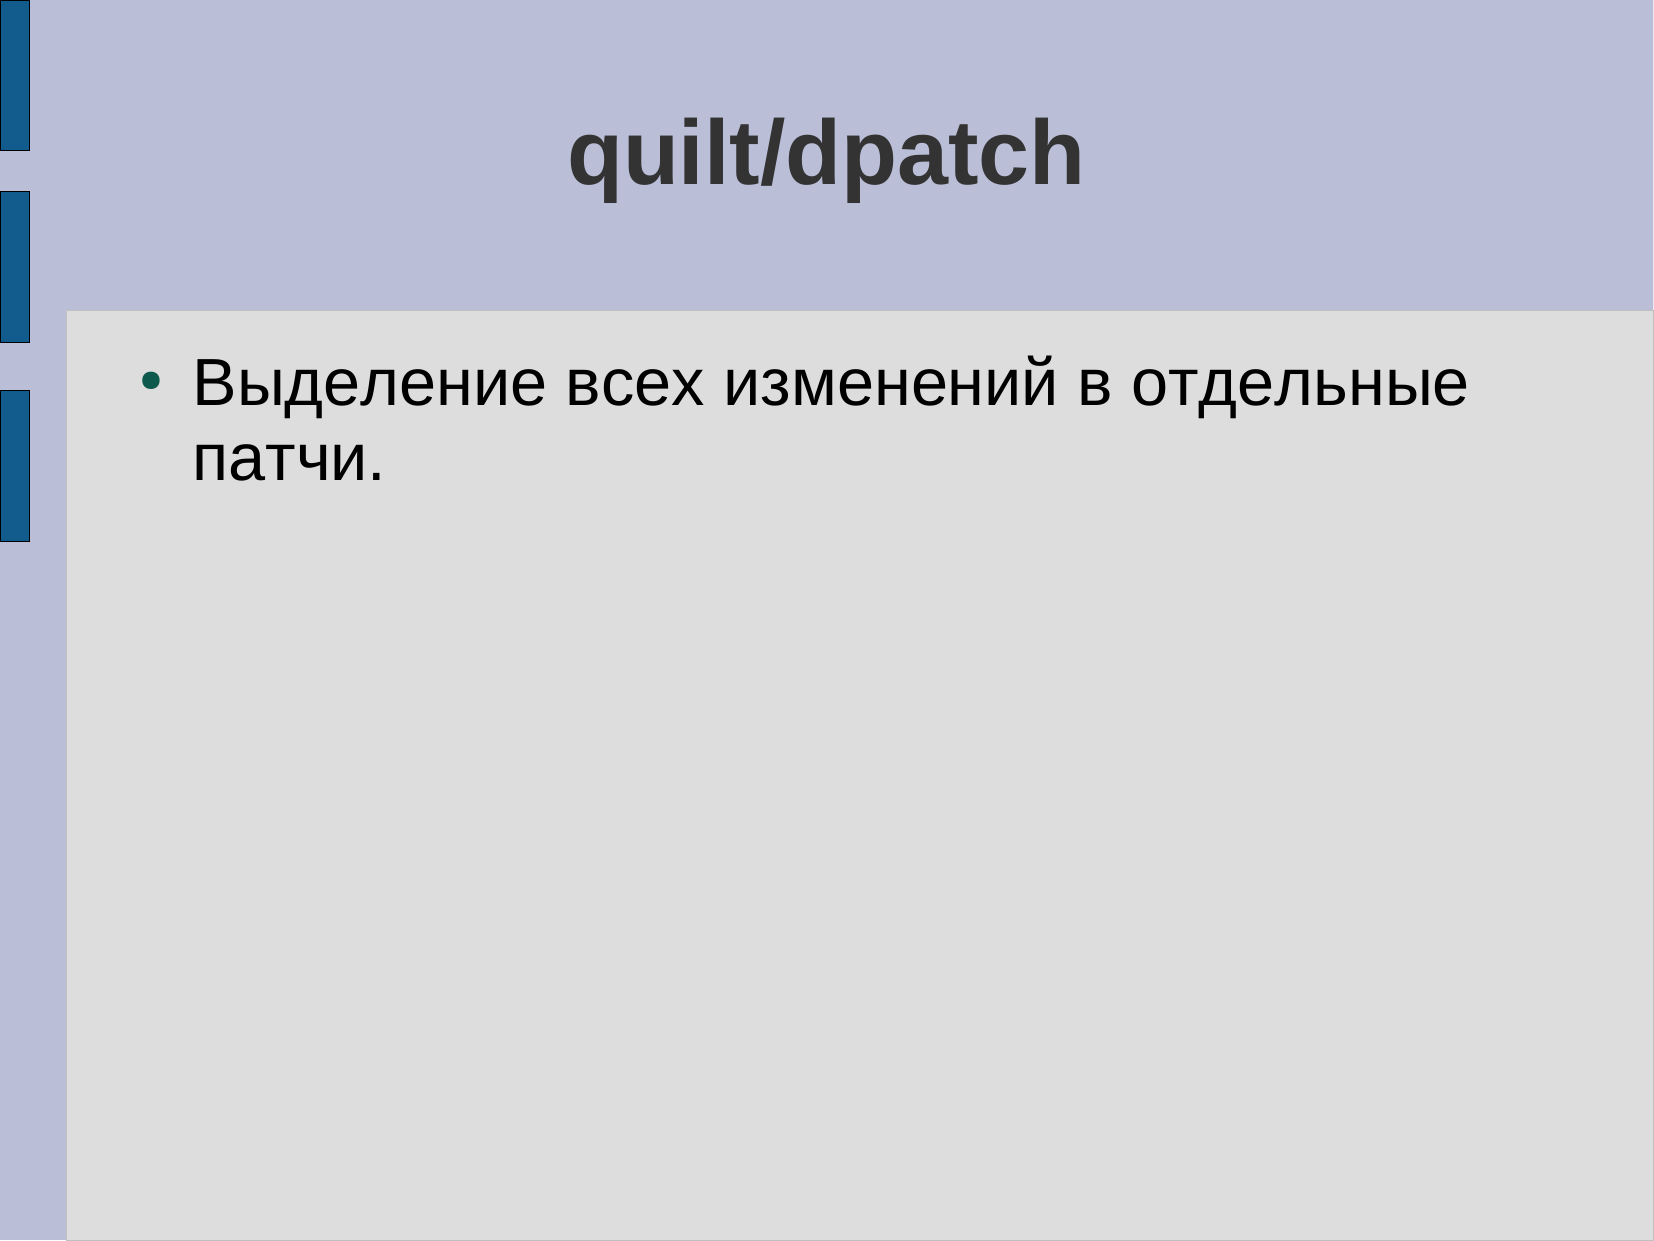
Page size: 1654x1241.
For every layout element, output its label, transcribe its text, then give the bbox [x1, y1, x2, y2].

list Выделение всех изменений в отдельные патчи. [121, 344, 1534, 1164]
title quilt/dpatch [82, 56, 1571, 250]
